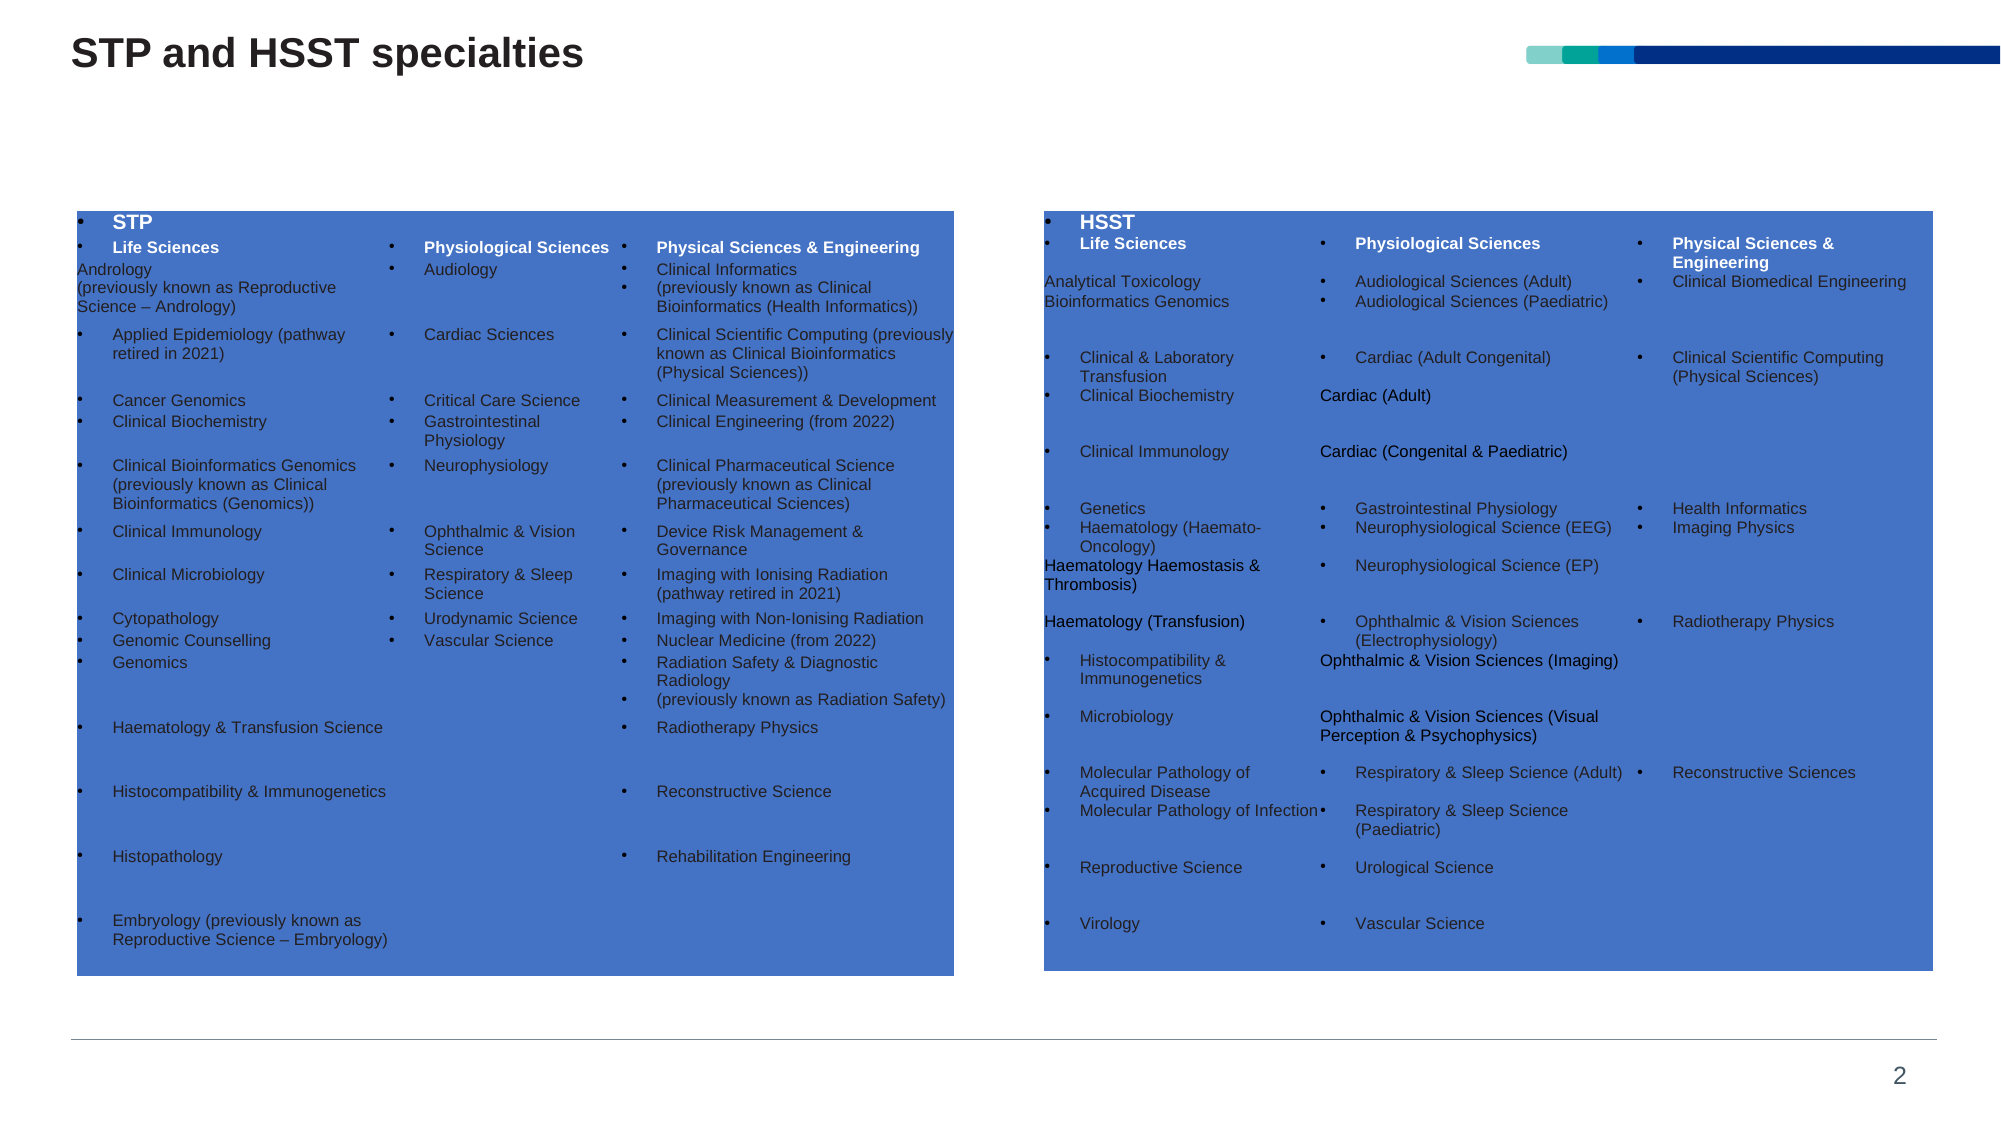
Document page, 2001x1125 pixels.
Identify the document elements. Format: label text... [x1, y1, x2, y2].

table_cell [389, 911, 621, 976]
table_cell [1637, 386, 1933, 443]
table_cell Nuclear Medicine (from 2022) [621, 631, 954, 653]
table_cell Physiological Sciences [1320, 235, 1637, 273]
table_cell Neurophysiology [389, 456, 621, 522]
table_cell Life Sciences [77, 238, 389, 260]
table_cell [389, 718, 621, 783]
table_cell Haematology Haemostasis & Thrombosis) [1044, 556, 1320, 613]
table_cell Cardiac Sciences [389, 325, 621, 391]
table_cell [1637, 707, 1933, 763]
title STP and HSST specialties [70, 32, 1513, 79]
table_cell Clinical Biomedical Engineering [1637, 273, 1933, 292]
table_cell [621, 911, 954, 976]
table_cell Embryology (previously known as Reproductive Science – Embryology) [77, 911, 389, 976]
table_cell Haematology & Transfusion Science [77, 718, 389, 783]
table_cell Clinical Scientific Computing (previously known as Clinical Bioinformatics (Physical Sciences)) [621, 325, 954, 391]
table_cell Reproductive Science [1044, 858, 1320, 914]
table_cell Gastrointestinal Physiology [1320, 499, 1637, 518]
table_cell Respiratory & Sleep Science (Paediatric) [1320, 802, 1637, 858]
table_cell Ophthalmic & Vision Sciences (Imaging) [1320, 651, 1637, 707]
table_cell Physiological Sciences [389, 238, 621, 260]
table_cell Respiratory & Sleep Science (Adult) [1320, 763, 1637, 802]
table_cell Ophthalmic & Vision Science [389, 522, 621, 566]
table_cell Clinical Biochemistry [77, 413, 389, 456]
table_cell [1637, 292, 1933, 348]
table_cell [389, 783, 621, 847]
table_cell [1637, 914, 1933, 971]
table_cell Clinical Biochemistry [1044, 386, 1320, 443]
table_cell Gastrointestinal Physiology [389, 413, 621, 456]
table_cell Audiology [389, 260, 621, 325]
table_cell Reconstructive Science [621, 783, 954, 847]
table_cell Physical Sciences & Engineering [621, 238, 954, 260]
table_header STP [77, 211, 954, 238]
table_cell Molecular Pathology of Infection [1044, 802, 1320, 858]
table_cell Neurophysiological Science (EEG) [1320, 518, 1637, 556]
table_cell Genetics [1044, 499, 1320, 518]
table_cell Critical Care Science [389, 391, 621, 413]
table_cell Andrology (previously known as Reproductive Science – Andrology) [77, 260, 389, 325]
table_cell Ophthalmic & Vision Sciences (Visual Perception & Psychophysics) [1320, 707, 1637, 763]
table_cell Vascular Science [389, 631, 621, 653]
table_cell Device Risk Management & Governance [621, 522, 954, 566]
table_cell [389, 847, 621, 911]
table_cell Histopathology [77, 847, 389, 911]
table_cell Clinical Microbiology [77, 566, 389, 609]
table_cell Genomics [77, 653, 389, 718]
table_cell Audiological Sciences (Adult) [1320, 273, 1637, 292]
table_cell Cardiac (Adult Congenital) [1320, 348, 1637, 386]
table_cell Urological Science [1320, 858, 1637, 914]
table_cell Molecular Pathology of Acquired Disease [1044, 763, 1320, 802]
table_cell Life Sciences [1044, 235, 1320, 273]
table_cell Cancer Genomics [77, 391, 389, 413]
table_cell Histocompatibility & Immunogenetics [77, 783, 389, 847]
table_cell [1637, 802, 1933, 858]
table_cell Vascular Science [1320, 914, 1637, 971]
table_cell Cardiac (Adult) [1320, 386, 1637, 443]
table_cell Respiratory & Sleep Science [389, 566, 621, 609]
table_cell Clinical Pharmaceutical Science (previously known as Clinical Pharmaceutical Sciences) [621, 456, 954, 522]
table_cell Radiation Safety & Diagnostic Radiology (previously known as Radiation Safety) [621, 653, 954, 718]
table_cell Ophthalmic & Vision Sciences (Electrophysiology) [1320, 613, 1637, 651]
table_cell [1637, 858, 1933, 914]
table_cell Clinical Measurement & Development [621, 391, 954, 413]
table_cell Imaging Physics [1637, 518, 1933, 556]
table_cell [1637, 651, 1933, 707]
table_cell Clinical Immunology [77, 522, 389, 566]
table_cell Imaging with Ionising Radiation (pathway retired in 2021) [621, 566, 954, 609]
table_cell Clinical Scientific Computing (Physical Sciences) [1637, 348, 1933, 386]
table_cell Urodynamic Science [389, 609, 621, 631]
table_cell Haematology (Transfusion) [1044, 613, 1320, 651]
table_cell Radiotherapy Physics [1637, 613, 1933, 651]
table_cell [1637, 556, 1933, 613]
table_cell Histocompatibility & Immunogenetics [1044, 651, 1320, 707]
table_cell Radiotherapy Physics [621, 718, 954, 783]
table_header HSST [1044, 211, 1933, 235]
table_cell Haematology (Haemato-Oncology) [1044, 518, 1320, 556]
table_cell Cardiac (Congenital & Paediatric) [1320, 443, 1637, 499]
table_cell Audiological Sciences (Paediatric) [1320, 292, 1637, 348]
table_cell Virology [1044, 914, 1320, 971]
table_cell Cytopathology [77, 609, 389, 631]
table_cell Imaging with Non-Ionising Radiation [621, 609, 954, 631]
table_cell Applied Epidemiology (pathway retired in 2021) [77, 325, 389, 391]
table_cell Clinical Engineering (from 2022) [621, 413, 954, 456]
table_cell Physical Sciences & Engineering [1637, 235, 1933, 273]
table_cell Clinical Immunology [1044, 443, 1320, 499]
table_cell [1637, 443, 1933, 499]
table_cell Microbiology [1044, 707, 1320, 763]
table_cell [389, 653, 621, 718]
table_cell Clinical & Laboratory Transfusion [1044, 348, 1320, 386]
table_cell Clinical Informatics (previously known as Clinical Bioinformatics (Health Informatics)) [621, 260, 954, 325]
table_cell Neurophysiological Science (EP) [1320, 556, 1637, 613]
table_cell Reconstructive Sciences [1637, 763, 1933, 802]
table_cell Clinical Bioinformatics Genomics (previously known as Clinical Bioinformatics (Genomics)) [77, 456, 389, 522]
table_cell Rehabilitation Engineering [621, 847, 954, 911]
table_cell Health Informatics [1637, 499, 1933, 518]
table_cell Genomic Counselling [77, 631, 389, 653]
table_cell Bioinformatics Genomics [1044, 292, 1320, 348]
table_cell Analytical Toxicology [1044, 273, 1320, 292]
